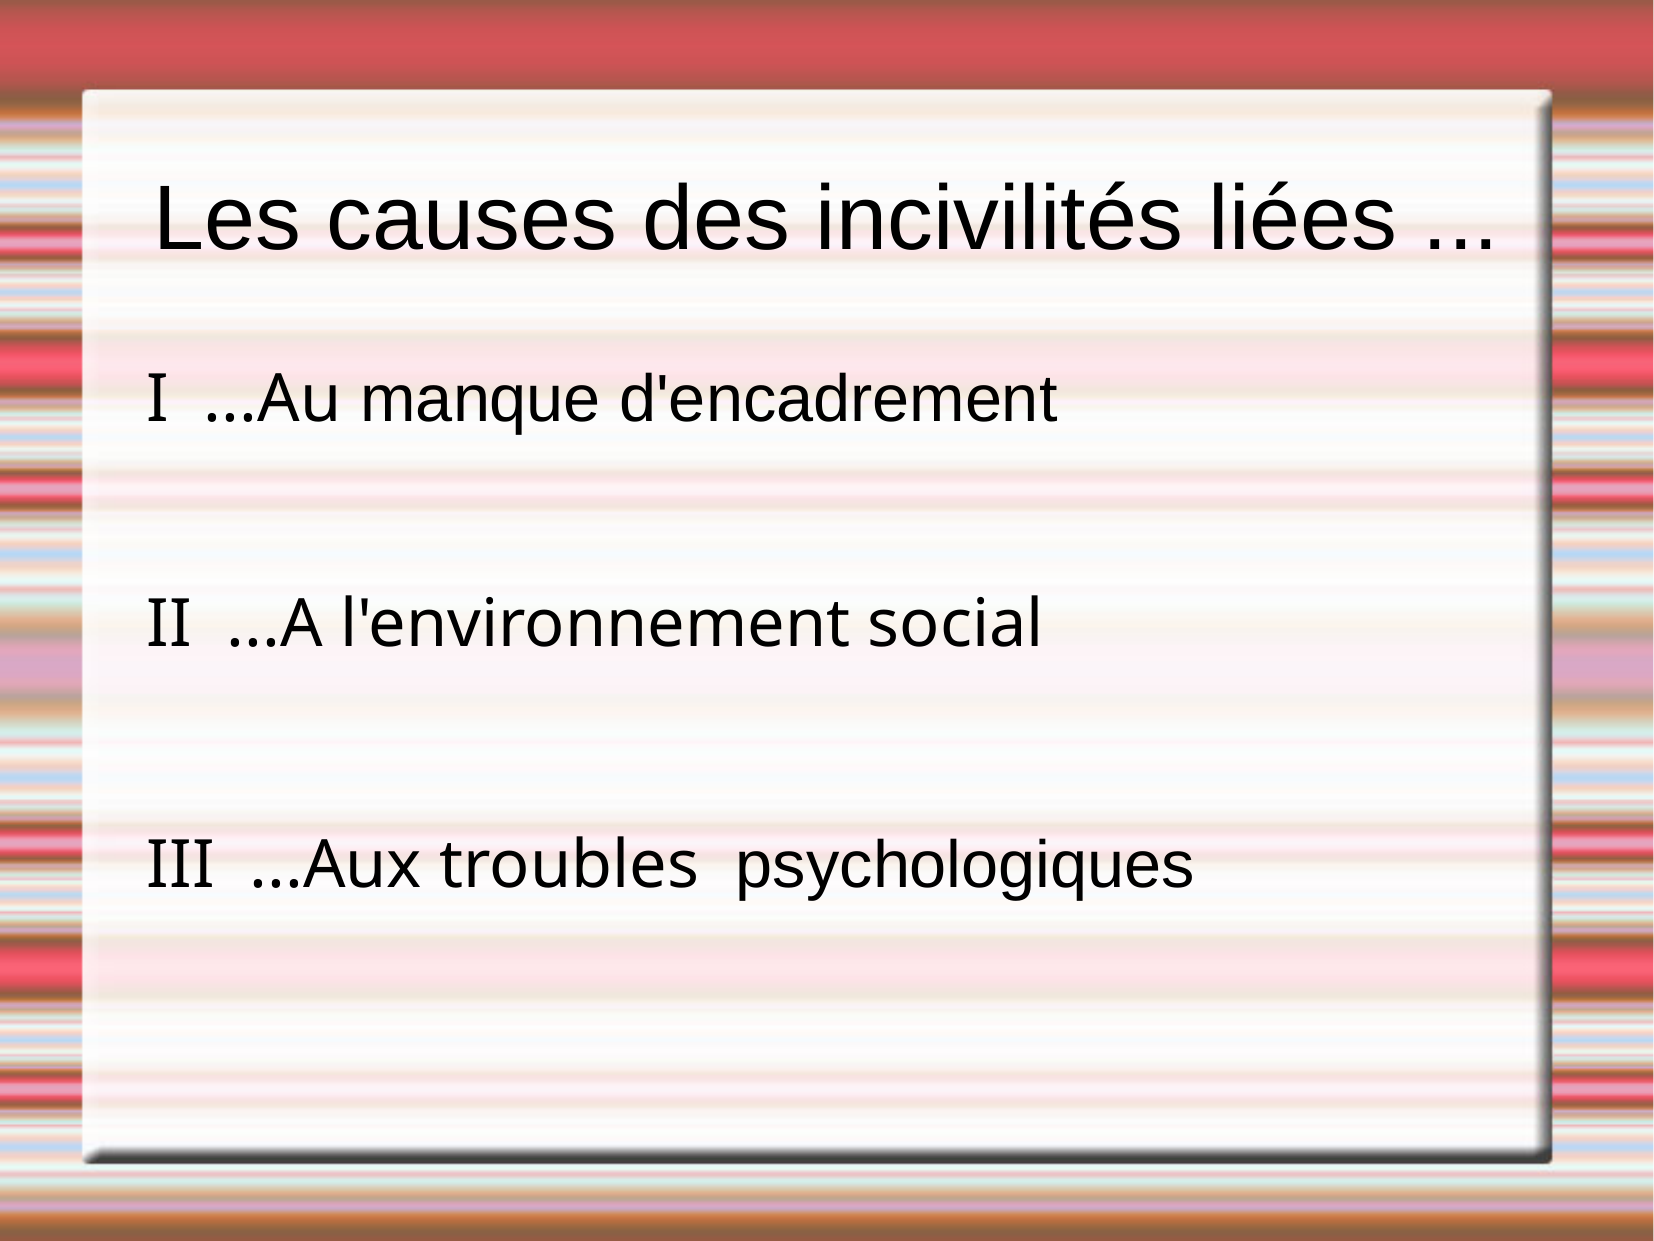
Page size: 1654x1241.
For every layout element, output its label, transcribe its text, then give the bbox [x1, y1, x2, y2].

picture [0, 0, 1654, 1241]
list I ...Au manque d'encadrement II ...A l'environnement social III ...Aux troubles psychologiques [134, 350, 1516, 1161]
title Les causes des incivilités liées ... [121, 114, 1534, 322]
